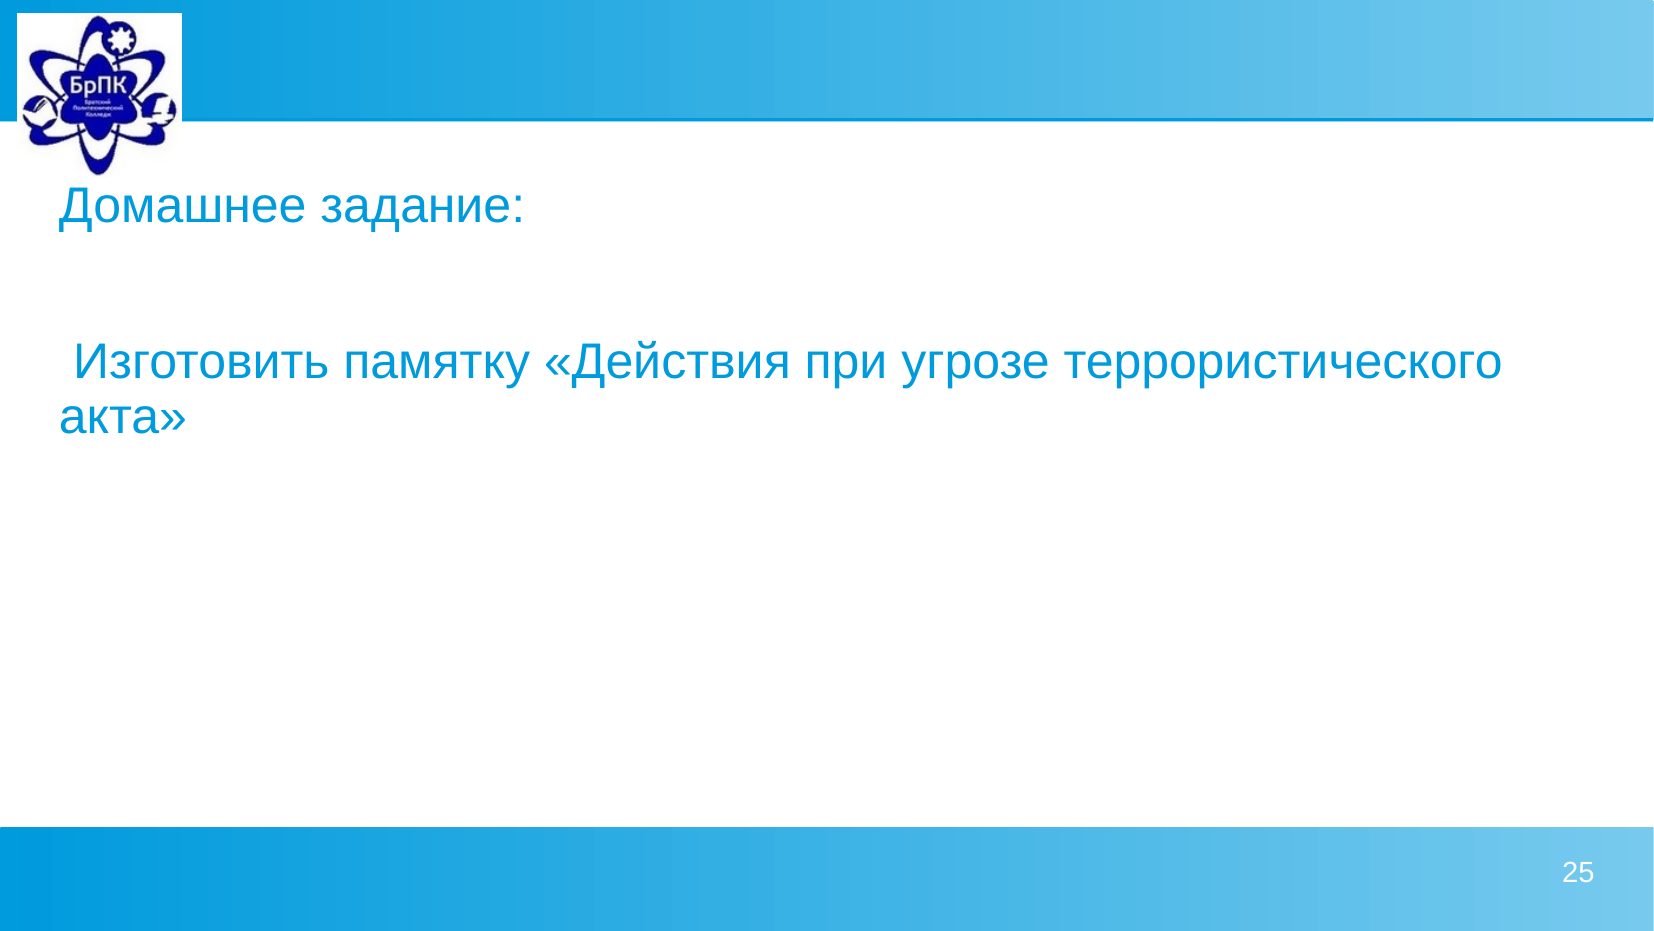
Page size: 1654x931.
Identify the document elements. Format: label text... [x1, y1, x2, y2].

picture [17, 14, 182, 178]
list Домашнее задание: Изготовить памятку «Действия при угрозе террористического акта» [59, 177, 1595, 768]
